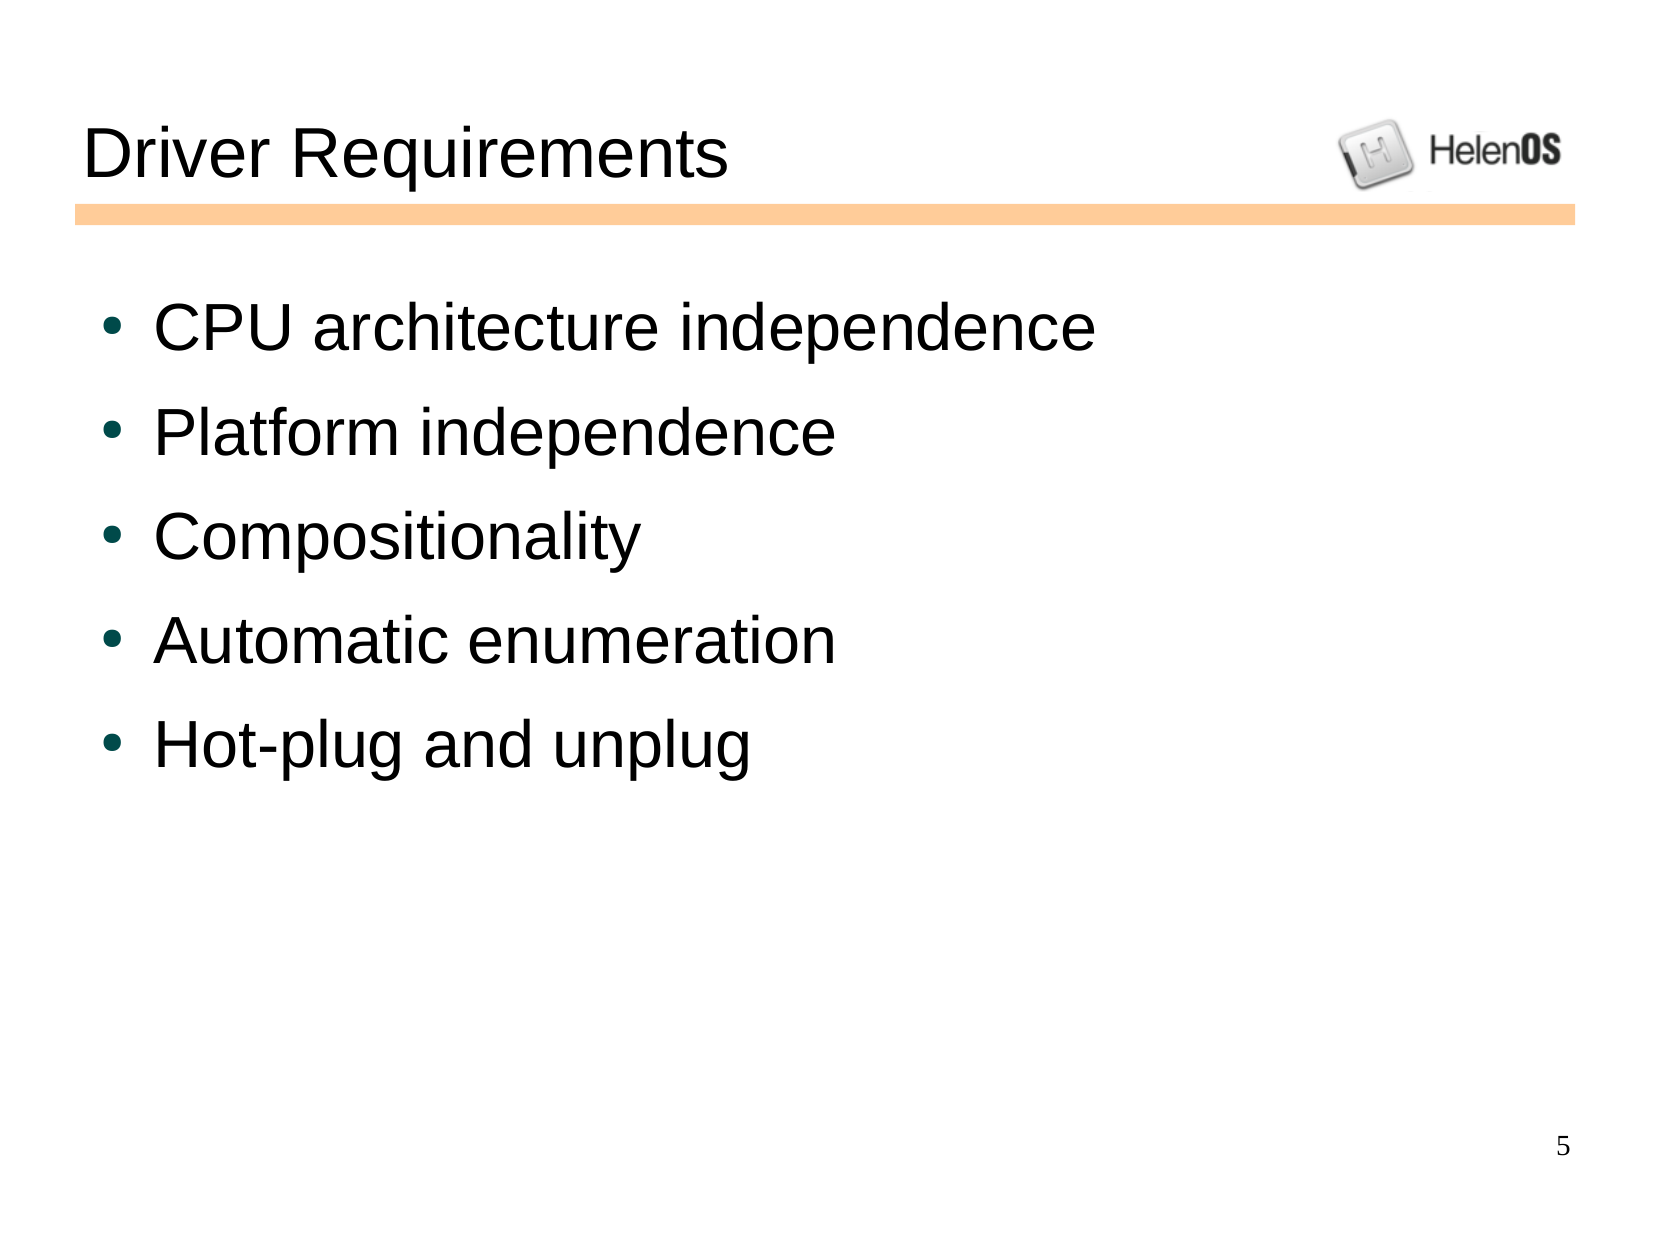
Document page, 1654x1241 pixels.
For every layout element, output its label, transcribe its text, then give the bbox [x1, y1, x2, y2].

list CPU architecture independence Platform independence Compositionality Automatic enumeration Hot-plug and unplug [82, 290, 1571, 1109]
title Driver Requirements [82, 49, 1571, 257]
